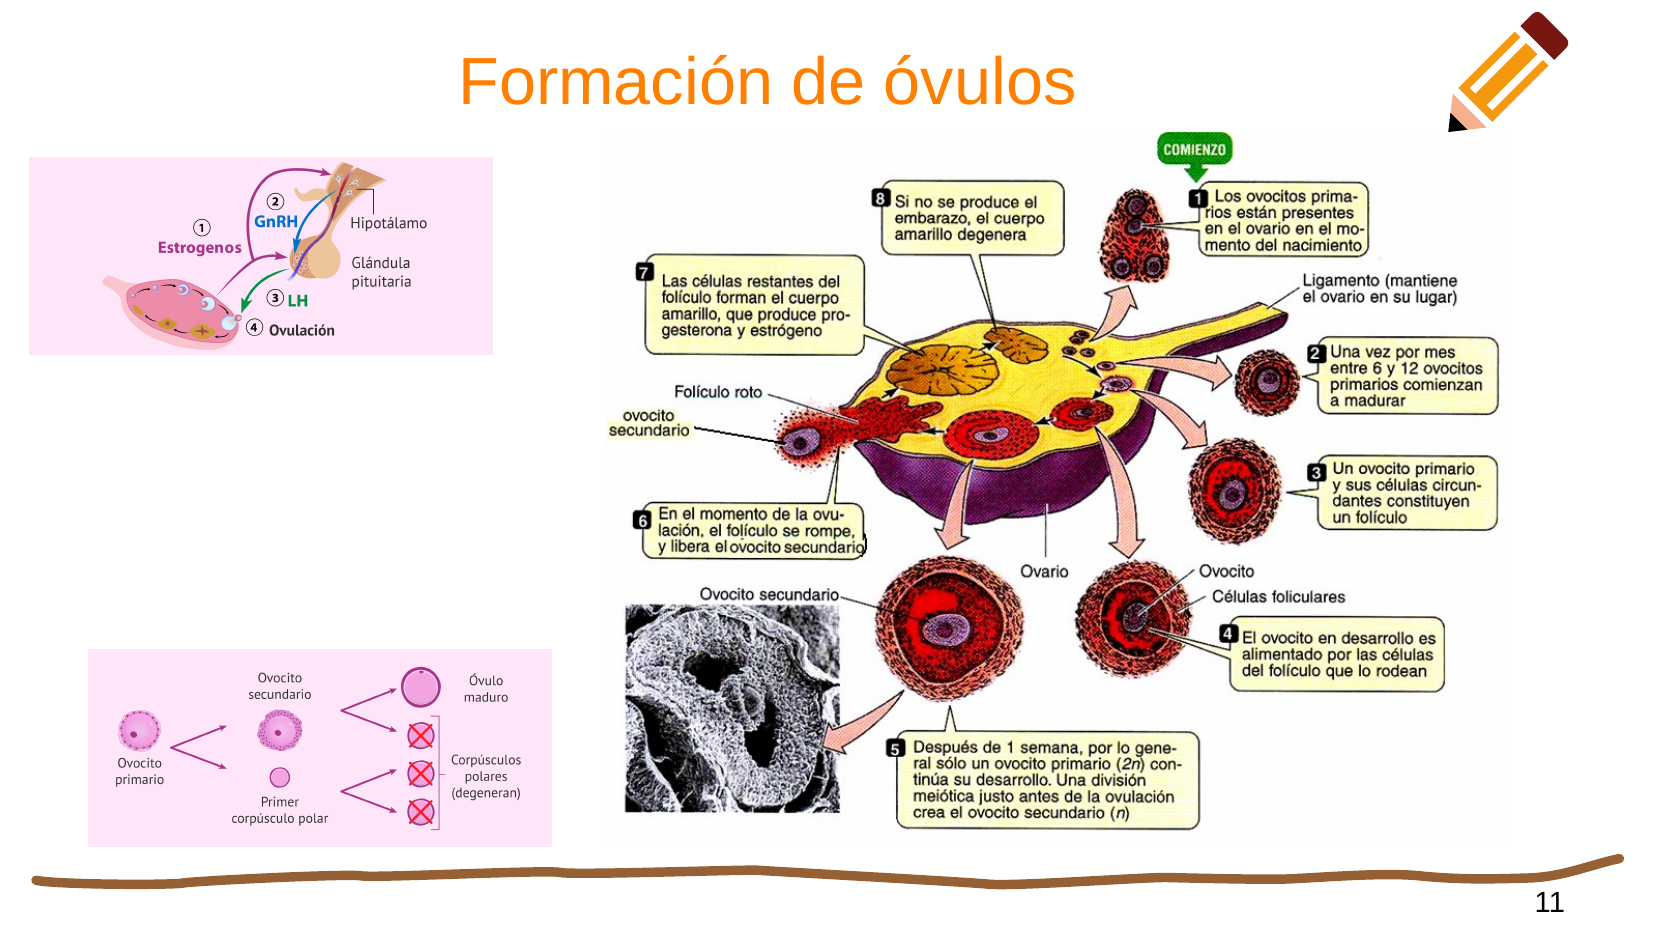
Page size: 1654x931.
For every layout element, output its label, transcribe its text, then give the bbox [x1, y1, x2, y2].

picture [88, 649, 552, 847]
picture [605, 132, 1506, 842]
title Formación de óvulos [88, 29, 1447, 133]
picture [29, 157, 493, 355]
